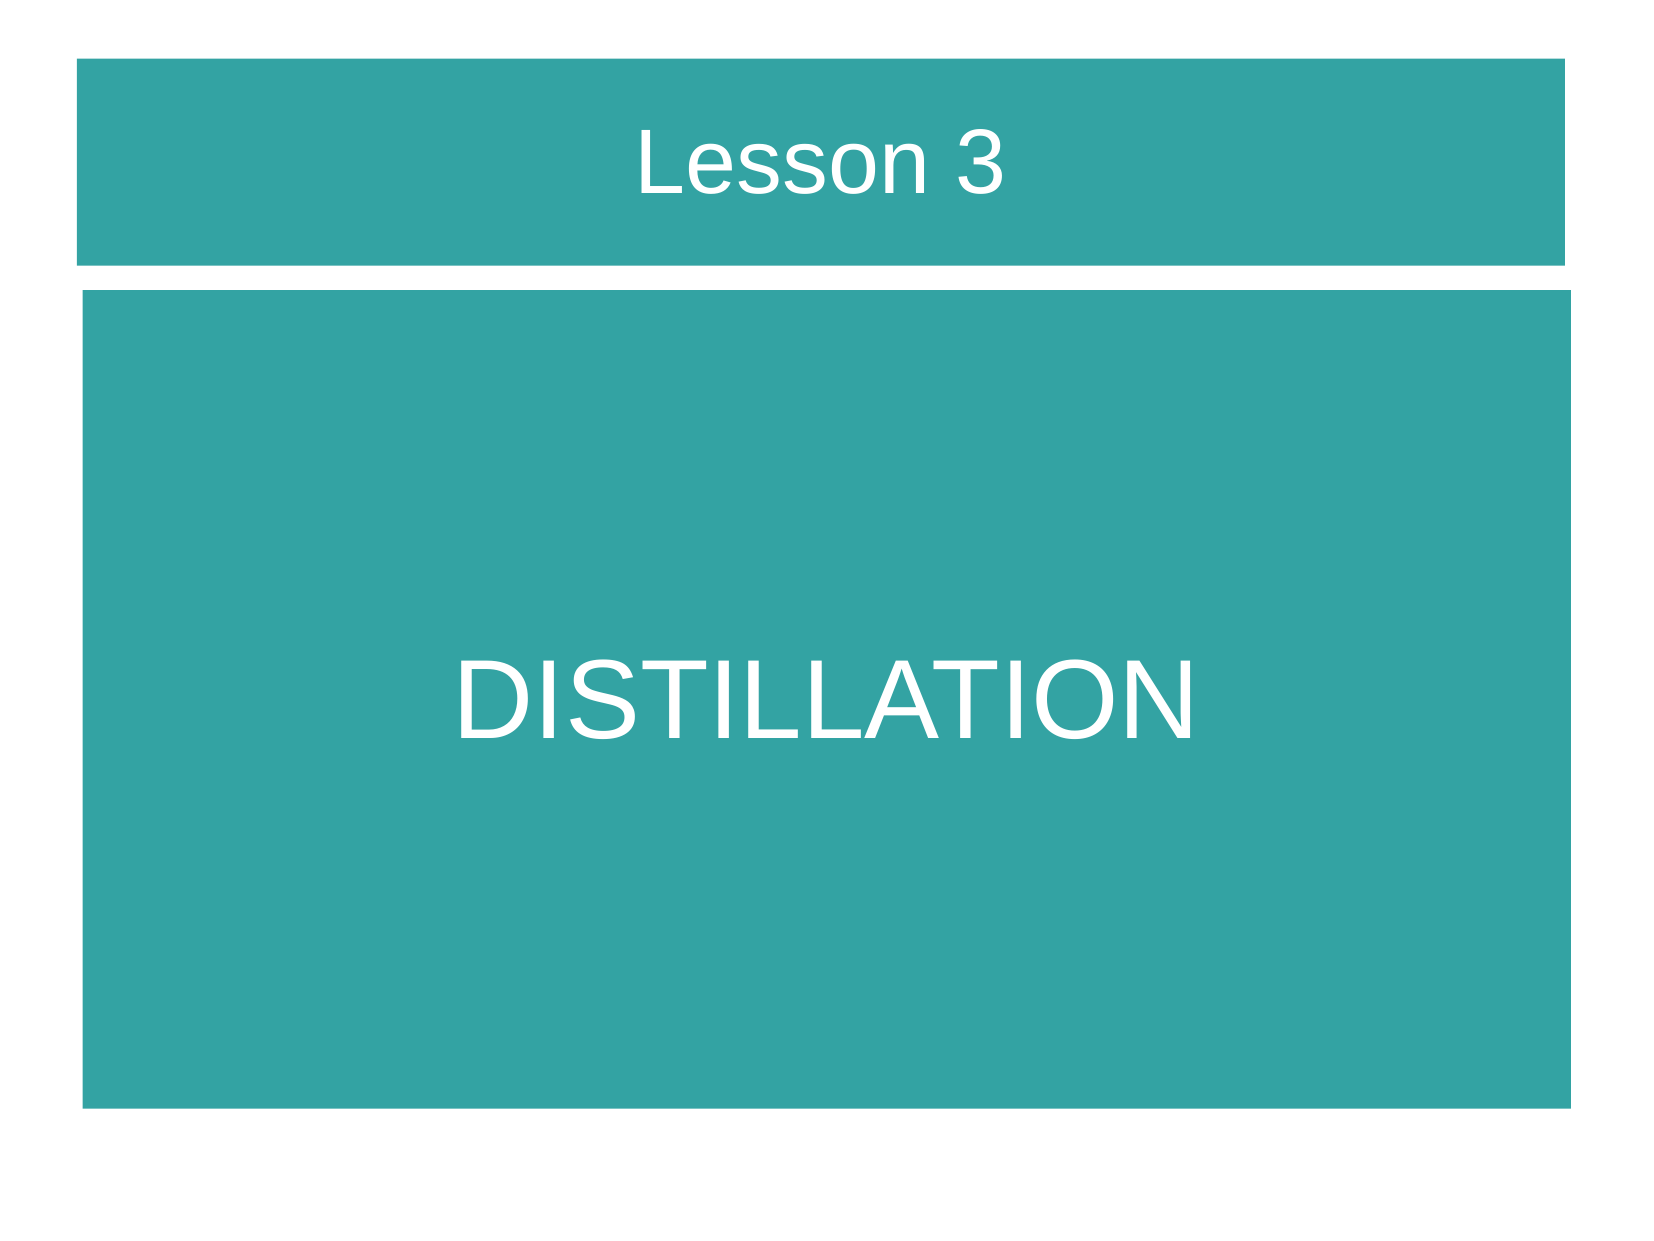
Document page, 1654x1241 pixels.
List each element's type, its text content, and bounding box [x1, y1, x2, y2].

subtitle DISTILLATION [82, 290, 1571, 1109]
title Lesson 3 [76, 58, 1565, 266]
